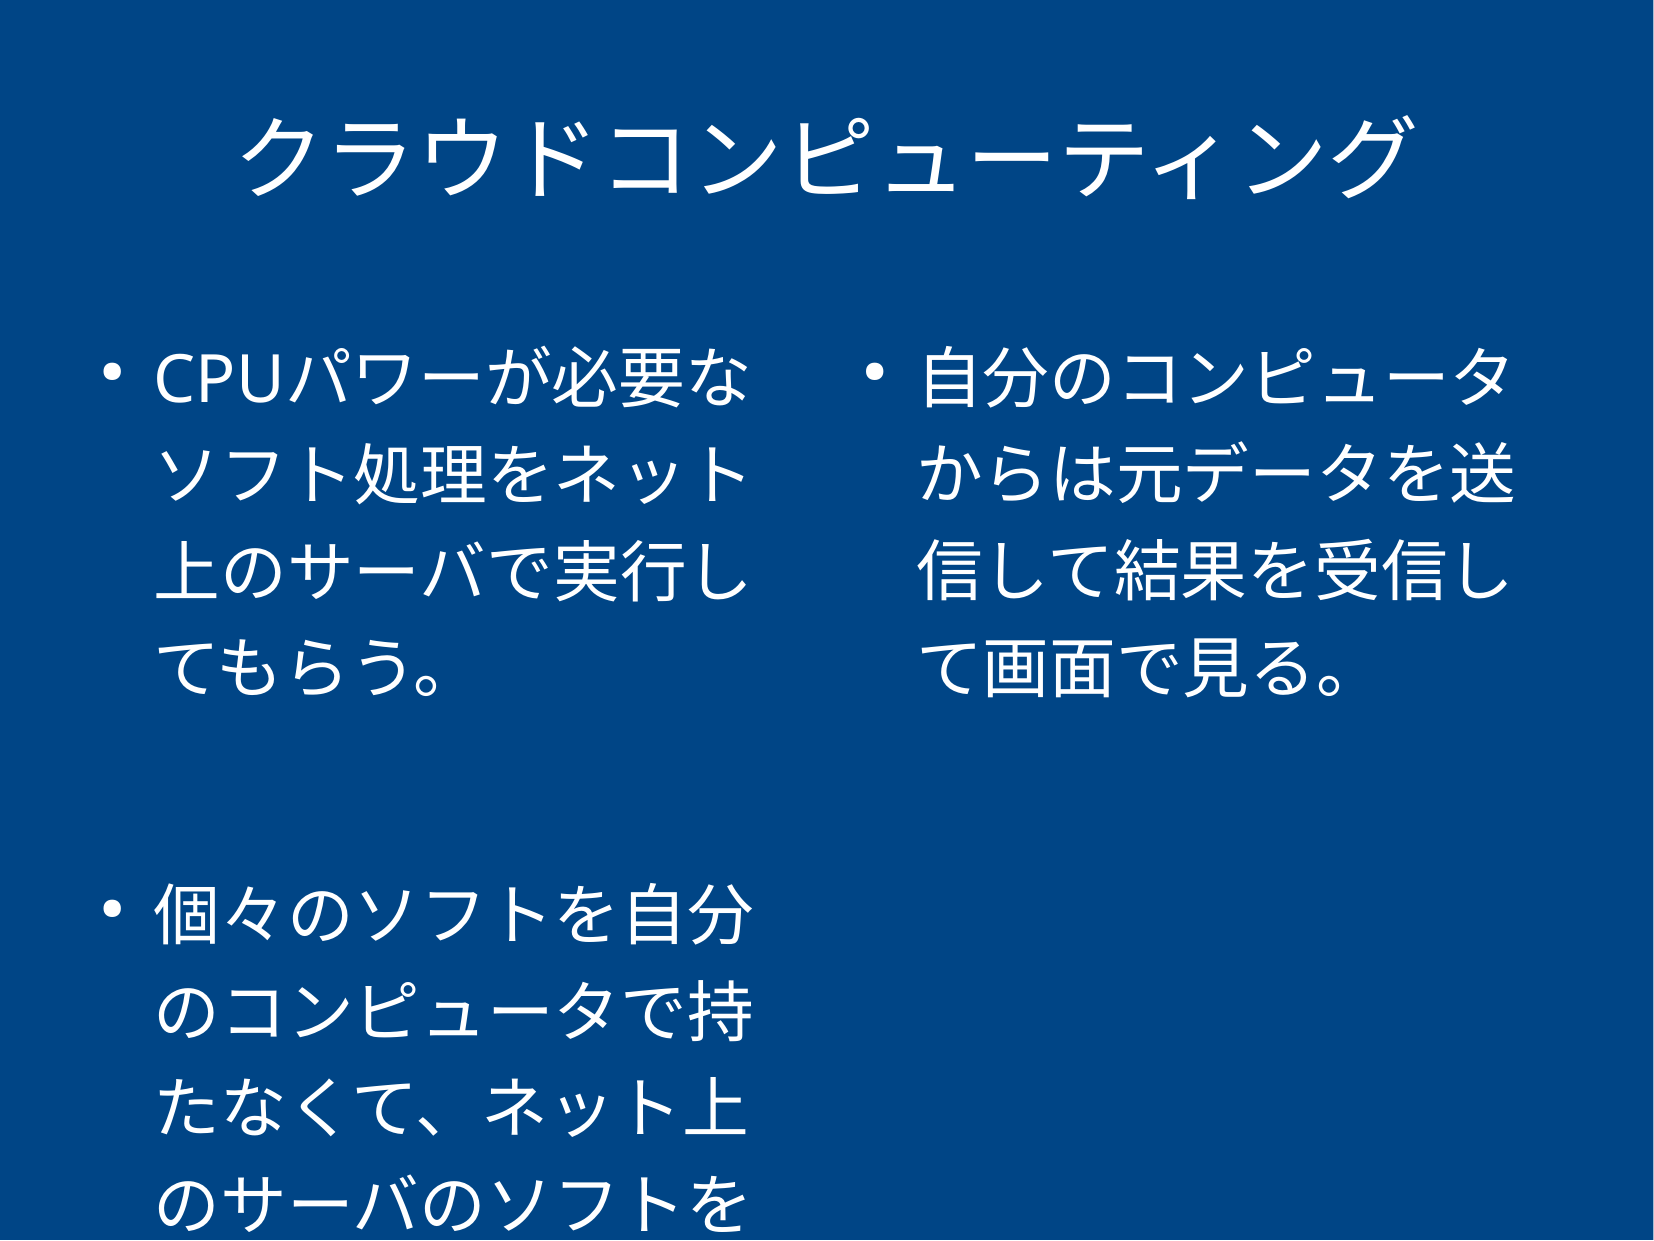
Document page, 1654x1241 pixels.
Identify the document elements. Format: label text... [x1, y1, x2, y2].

list 自分のコンピュータからは元データを送信して結果を受信して画面で見る。 [845, 324, 1572, 1109]
list CPUパワーが必要な ソフト処理をネット上のサーバで実行してもらう。 個々のソフトを自分のコンピュータで持たなくて、ネット上のサーバのソフトを借りて処理してもらう。 [82, 324, 809, 1109]
title クラウドコンピューティング [82, 49, 1571, 257]
